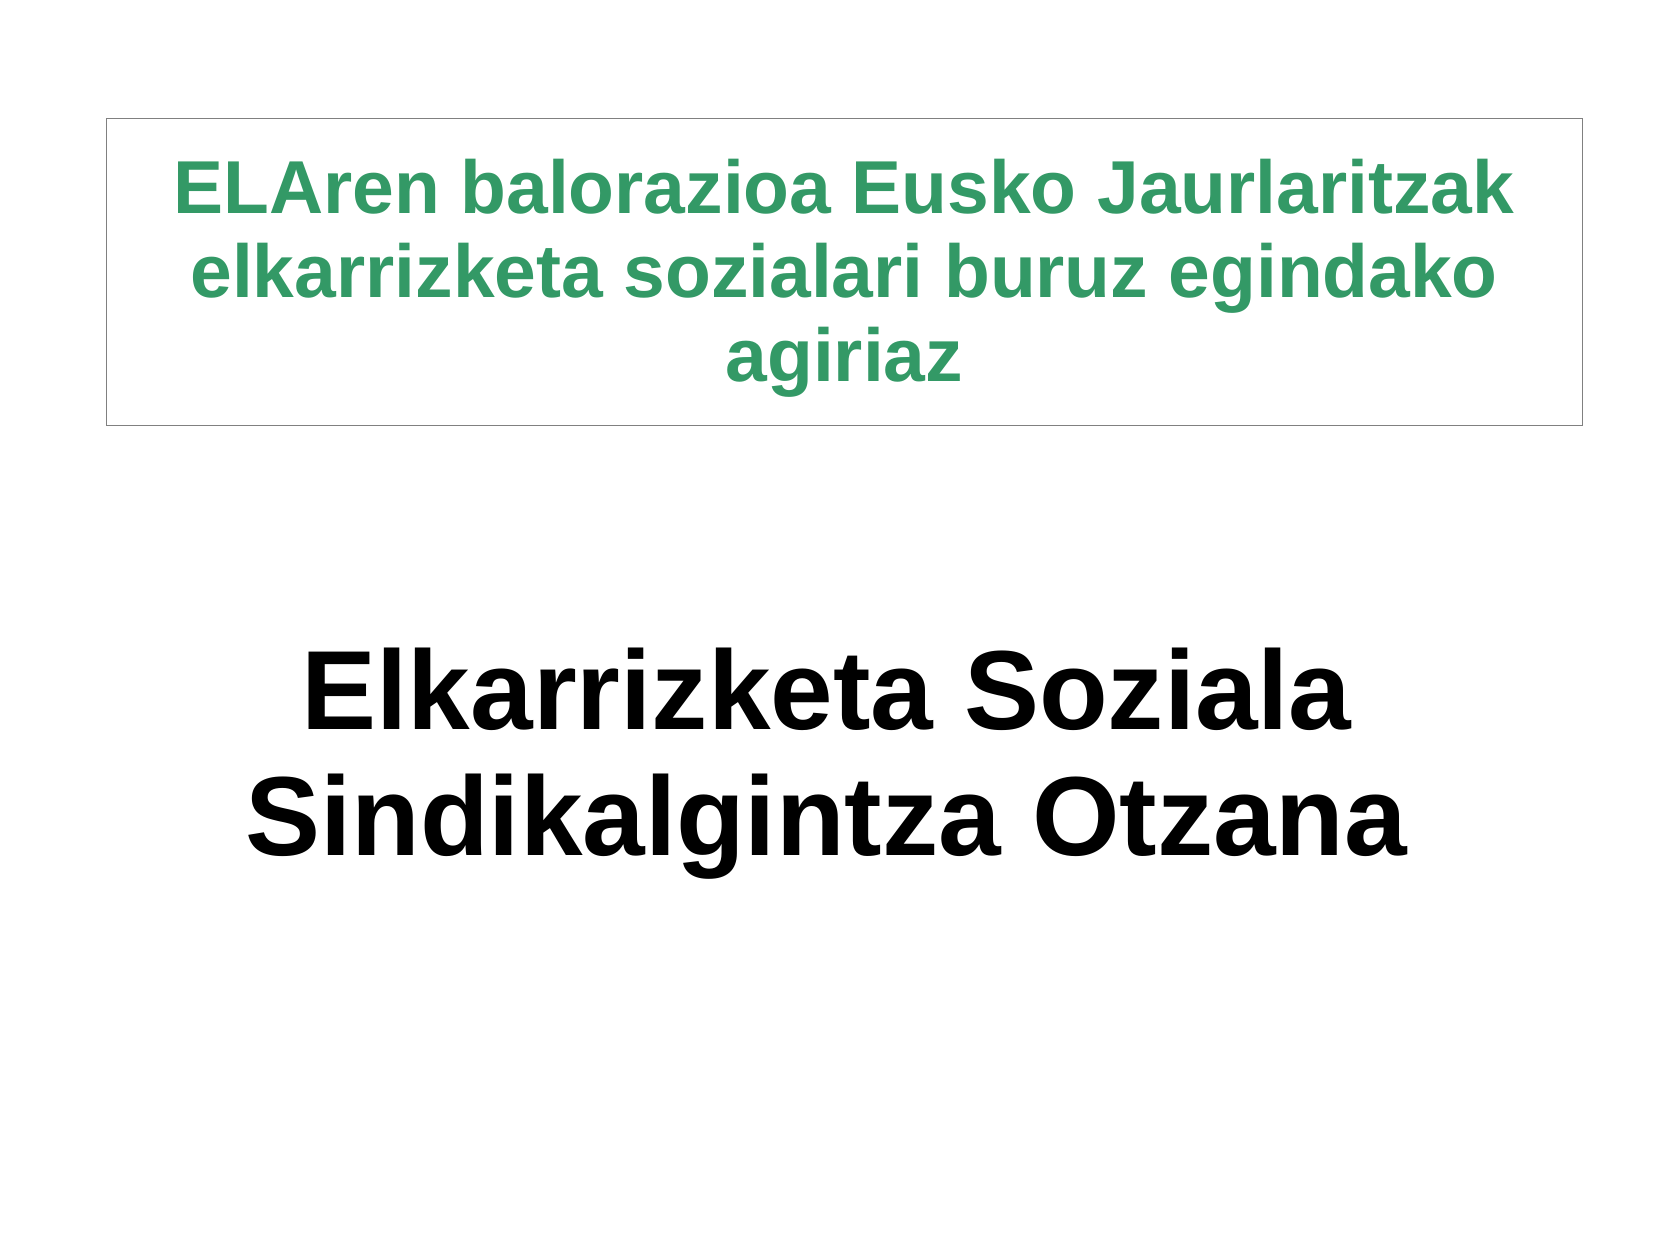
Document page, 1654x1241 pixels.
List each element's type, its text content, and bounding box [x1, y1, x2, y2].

title ELAren balorazioa Eusko Jaurlaritzak elkarrizketa sozialari buruz egindako agiriaz [106, 118, 1583, 290]
subtitle Elkarrizketa Soziala Sindikalgintza Otzana [0, 290, 1654, 1217]
